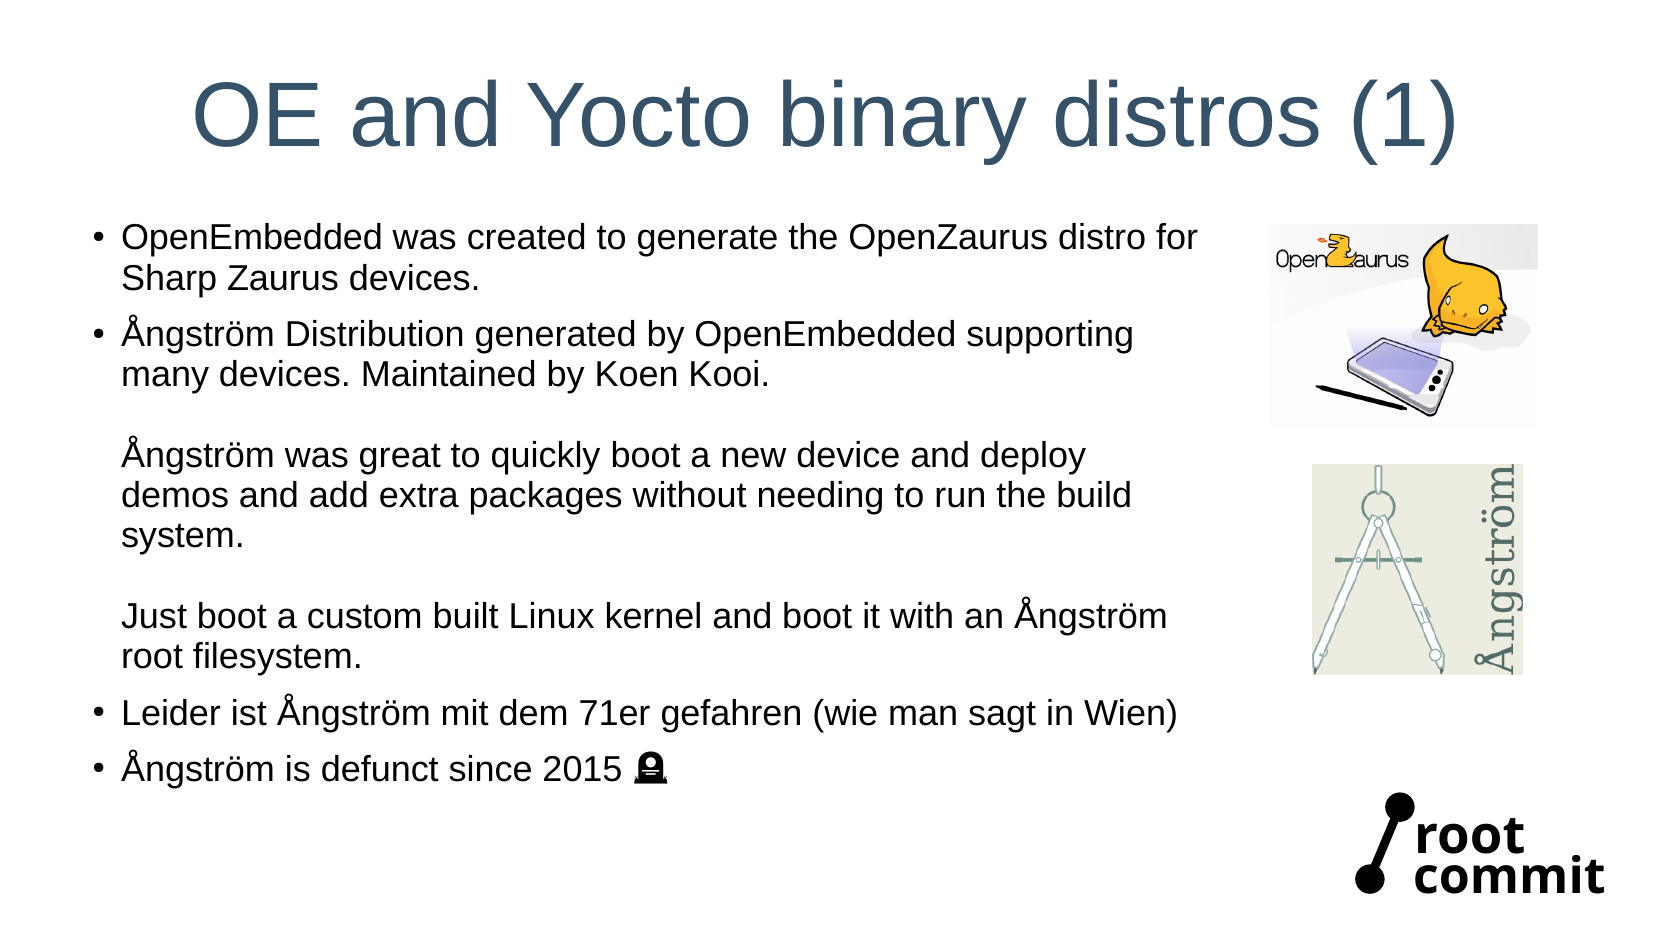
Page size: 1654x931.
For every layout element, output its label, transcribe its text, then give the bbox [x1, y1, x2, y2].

list OpenEmbedded was created to generate the OpenZaurus distro for Sharp Zaurus devices. Ångström Distribution generated by OpenEmbedded supporting many devices. Maintained by Koen Kooi. Ångström was great to quickly boot a new device and deploy demos and add extra packages without needing to run the build system. Just boot a custom built Linux kernel and boot it with an Ångström root filesystem. Leider ist Ångström mit dem 71er gefahren (wie man sagt in Wien) Ångström is defunct since 2015 🪦 [82, 217, 1201, 826]
title OE and Yocto binary distros (1) [82, 37, 1571, 193]
picture [1269, 224, 1538, 427]
picture [1312, 464, 1523, 676]
